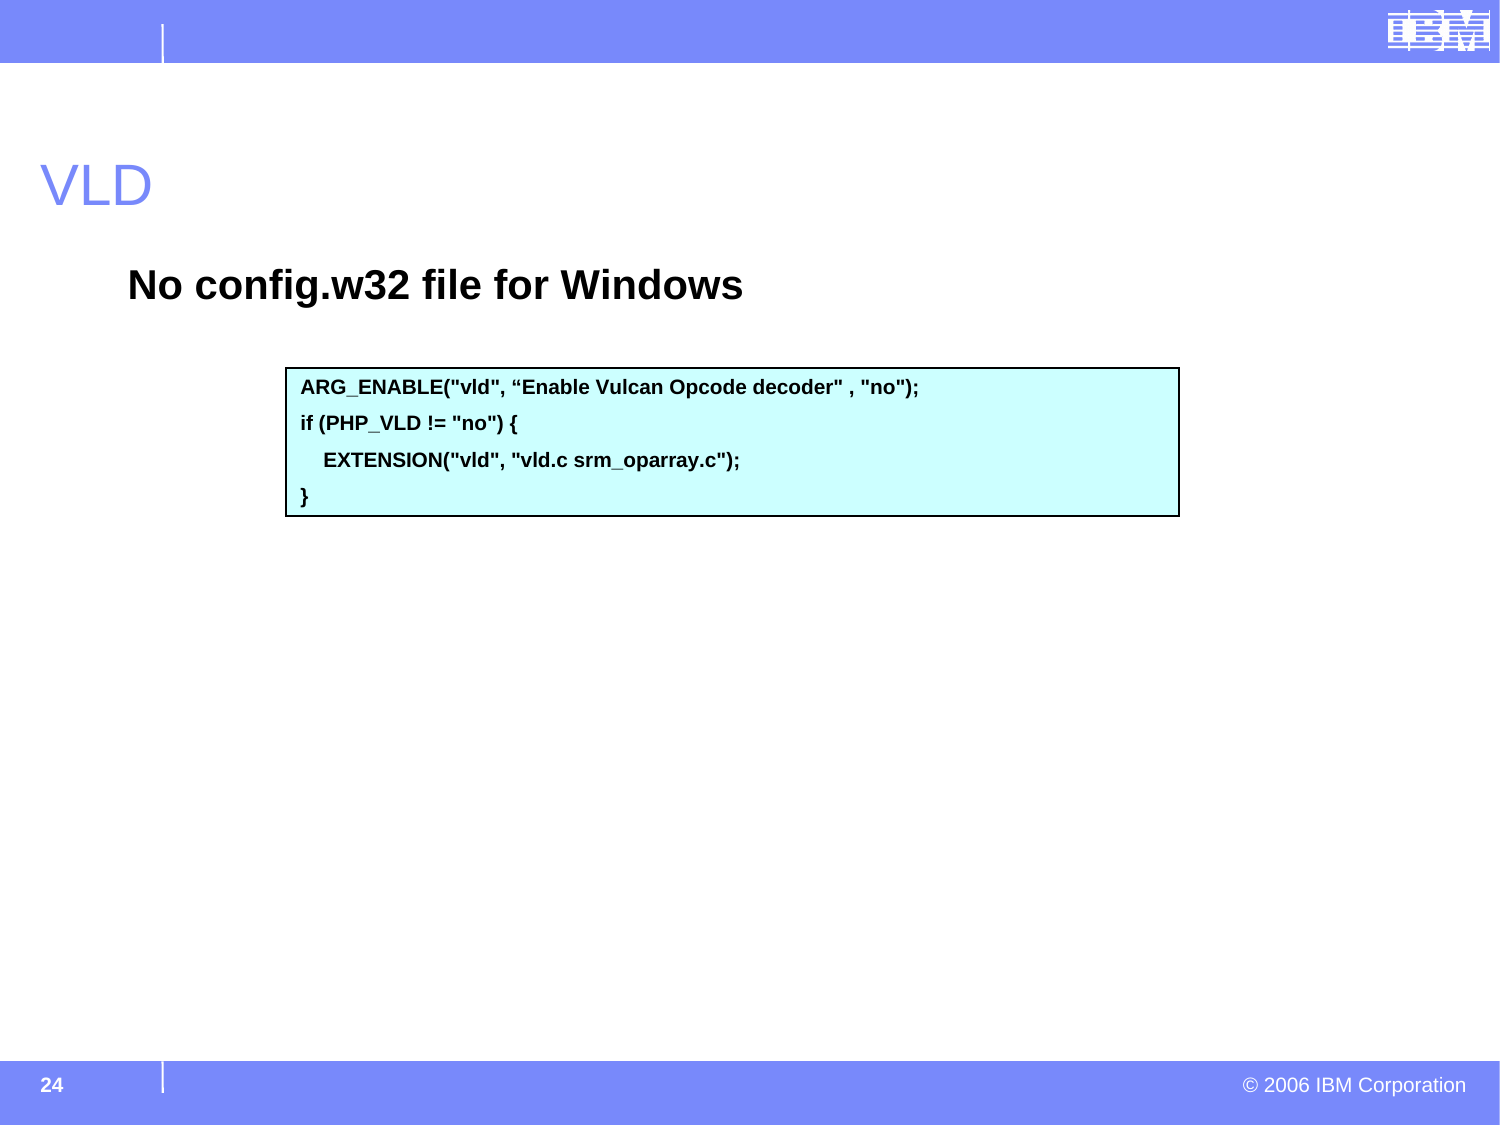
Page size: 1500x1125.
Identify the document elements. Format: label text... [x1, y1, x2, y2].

title VLD [25, 123, 1378, 225]
list No config.w32 file for Windows [112, 254, 1388, 924]
text_box ARG_ENABLE("vld", “Enable Vulcan Opcode decoder" , "no"); if (PHP_VLD != "no") { EXTENSION("vld", "vld.c srm_oparray.c"); } [285, 368, 1179, 516]
